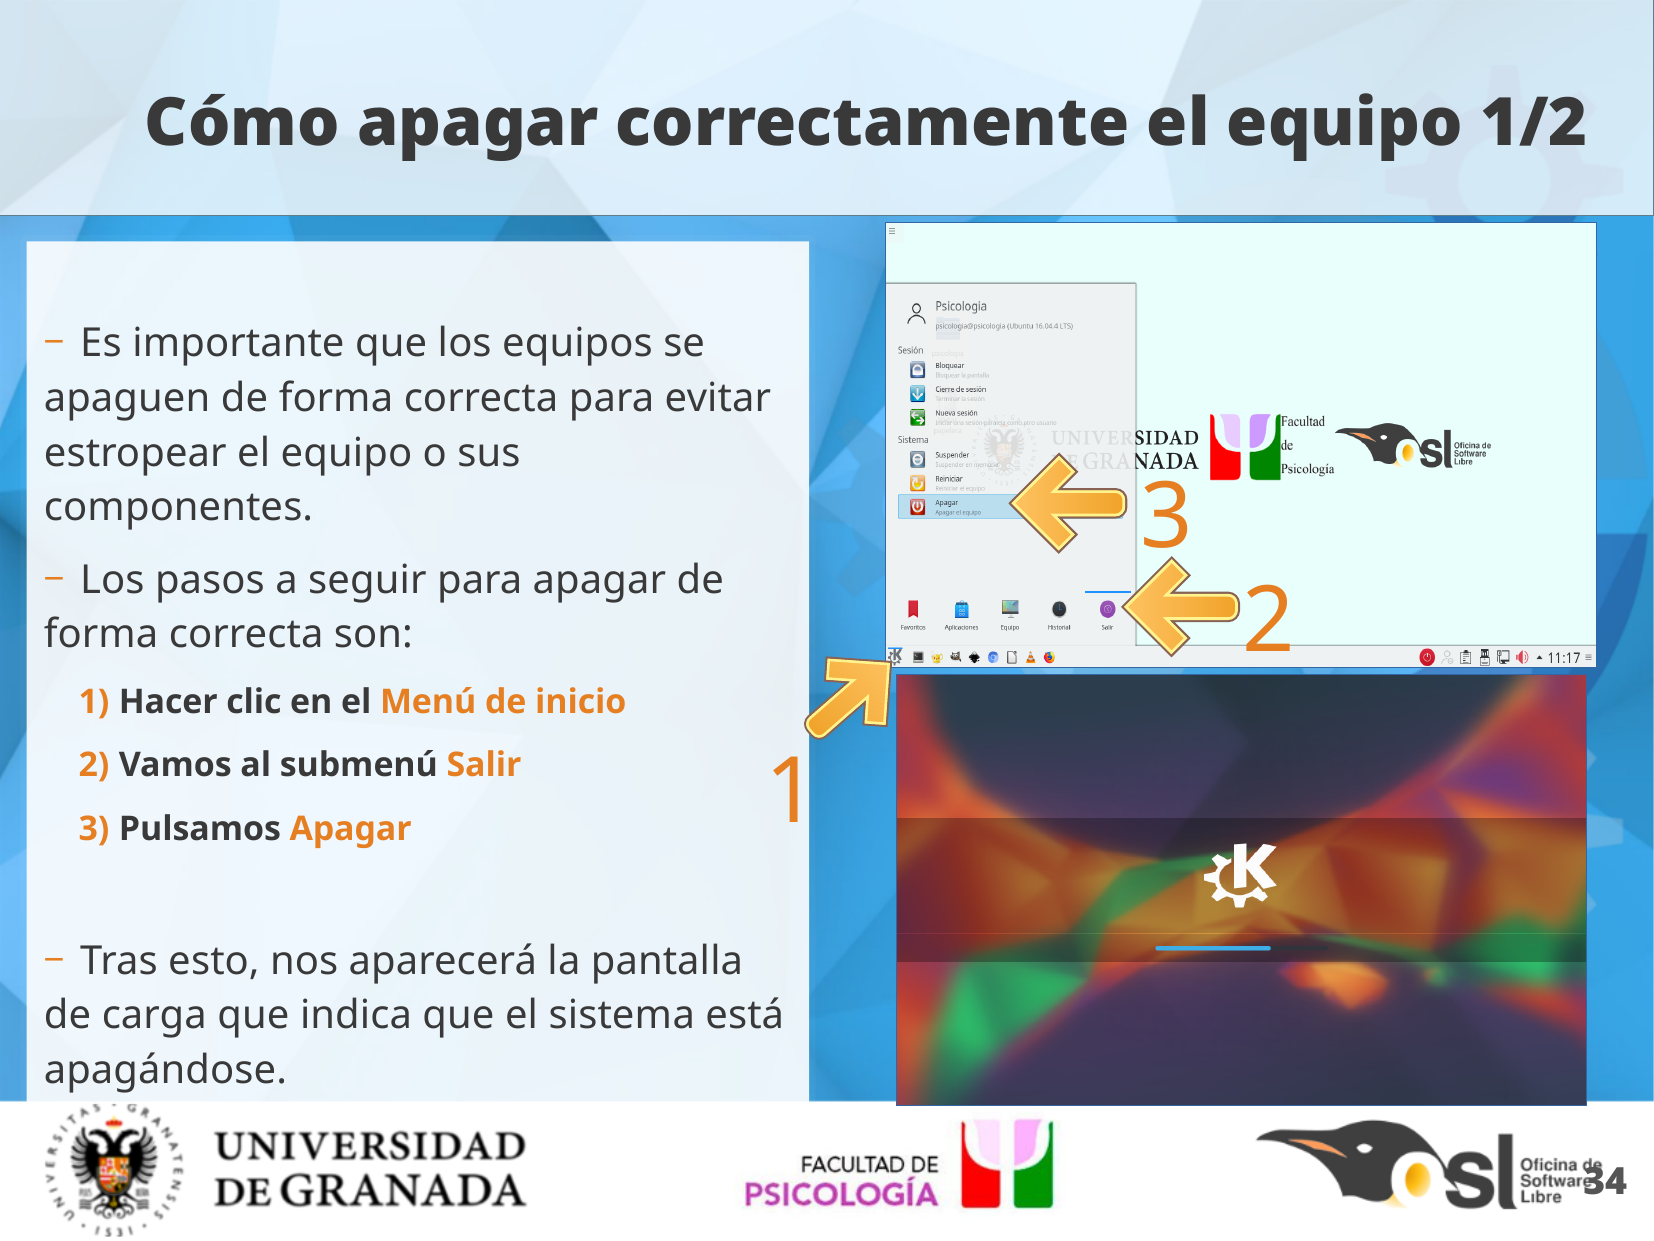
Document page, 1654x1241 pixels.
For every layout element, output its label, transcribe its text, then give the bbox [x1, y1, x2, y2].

text_box 3 [1125, 441, 1218, 564]
title Cómo apagar correctamente el equipo 1/2 [26, 31, 1634, 208]
text_box [0, 629, 105, 713]
list Es importante que los equipos se apaguen de forma correcta para evitar estropear el equipo o sus componentes. Los pasos a seguir para apagar de forma correcta son: Hacer clic en el Menú de inicio Vamos al submenú Salir Pulsamos Apagar Tras esto, nos aparecerá la pantalla de carga que indica que el sistema está apagándose. [26, 241, 810, 1105]
text_box 2 [1227, 546, 1320, 669]
picture [0, 216, 1654, 1241]
text_box 1 [750, 717, 843, 839]
